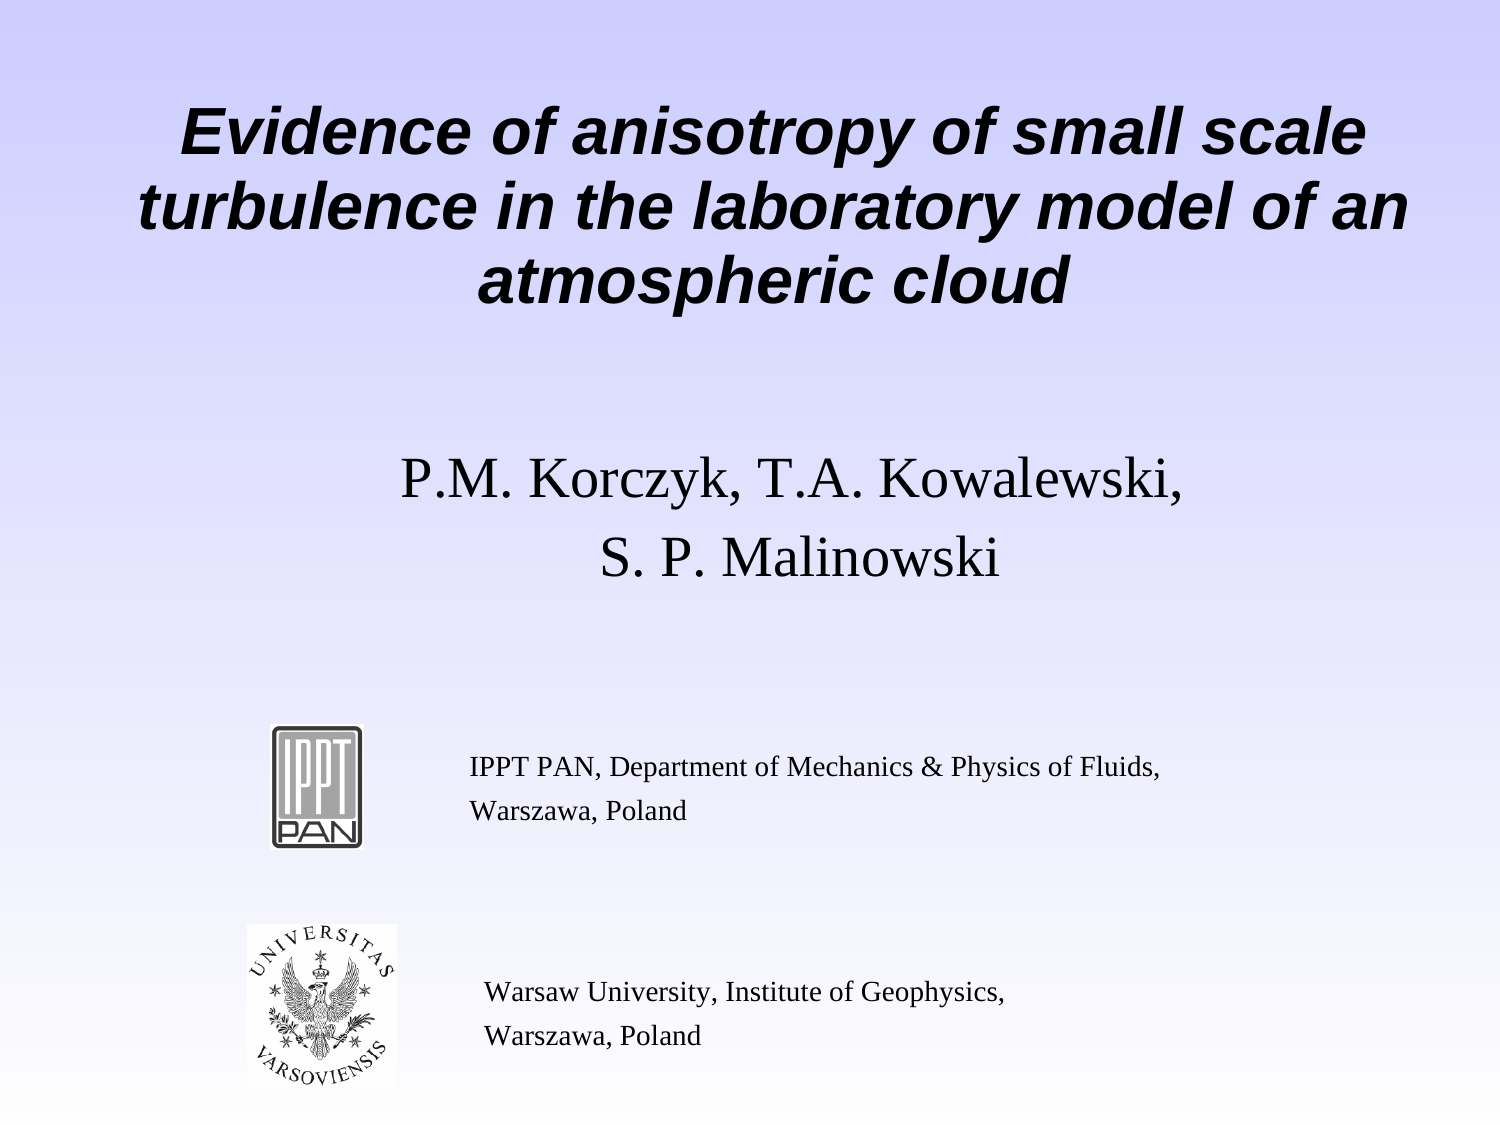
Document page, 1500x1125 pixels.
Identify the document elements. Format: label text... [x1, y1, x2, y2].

title Evidence of anisotropy of small scale turbulence in the laboratory model of an atmospheric cloud [112, 78, 1438, 334]
subtitle P.M. Korczyk, T.A. Kowalewski, S. P. Malinowski [237, 437, 1288, 634]
text_box Warsaw University, Institute of Geophysics, Warszawa, Poland [469, 971, 1053, 1064]
picture [270, 724, 364, 850]
picture [247, 924, 397, 1087]
text_box IPPT PAN, Department of Mechanics & Physics of Fluids, Warszawa, Poland [454, 746, 1216, 838]
